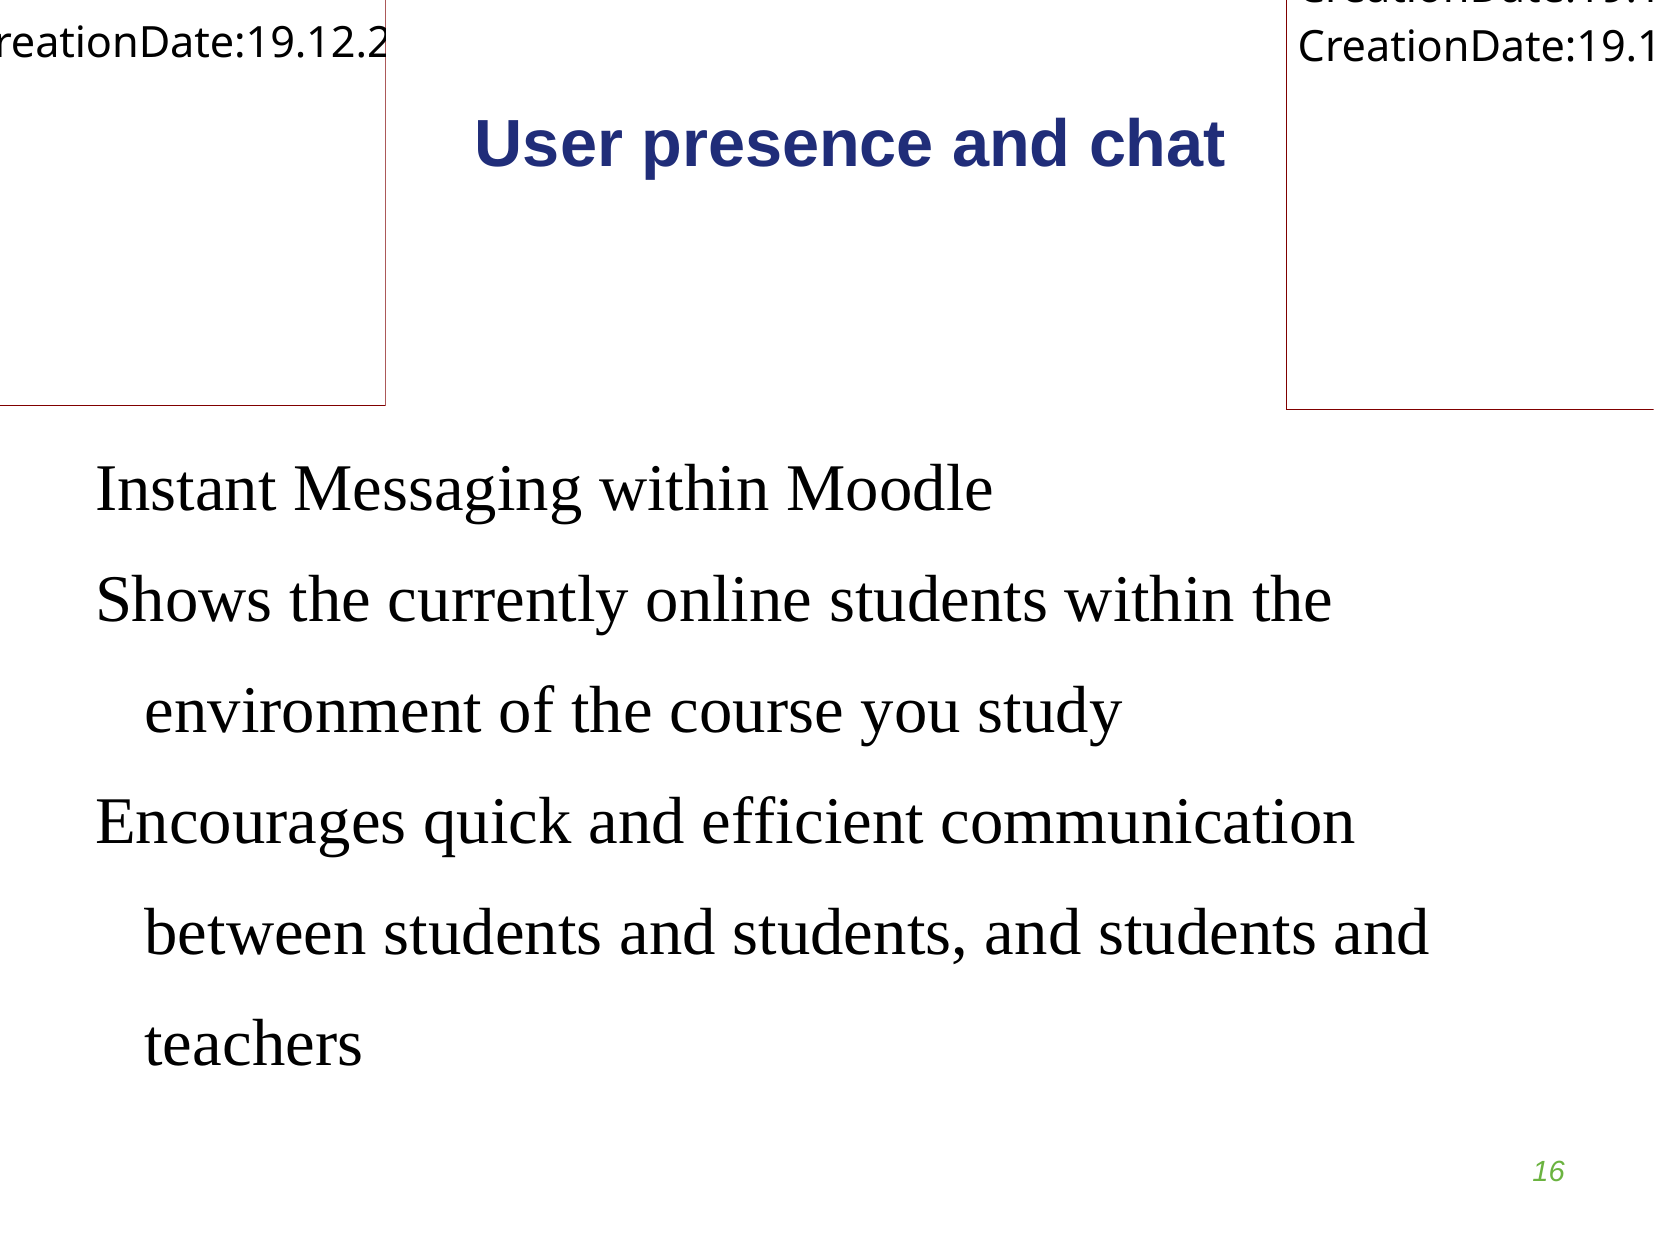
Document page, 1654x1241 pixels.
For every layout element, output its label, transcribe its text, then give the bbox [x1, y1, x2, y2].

title User presence and chat [409, 39, 1292, 247]
list Instant Messaging within Moodle Shows the currently online students within the environment of the course you study Encourages quick and efficient communication between students and students, and students and teachers [59, 413, 1561, 1152]
